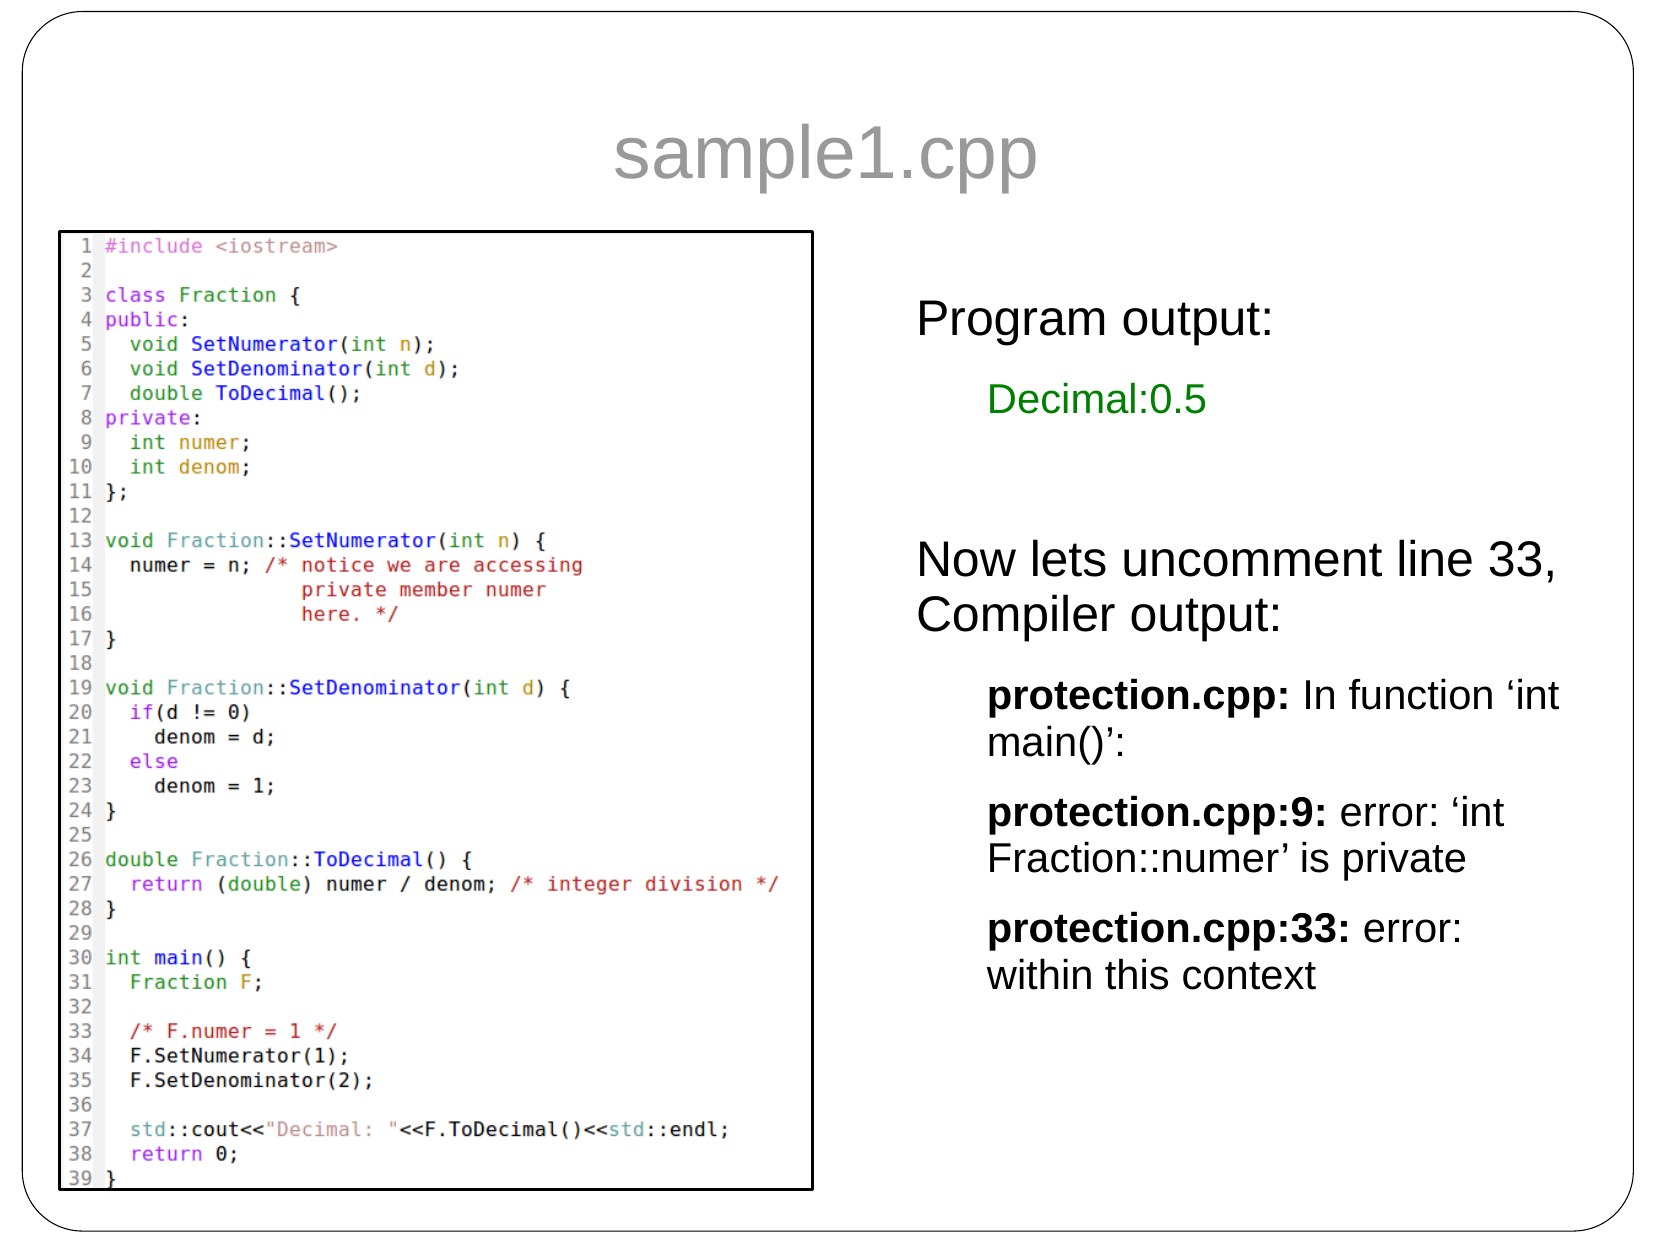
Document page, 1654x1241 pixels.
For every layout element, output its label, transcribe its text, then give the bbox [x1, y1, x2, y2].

list Program output: Decimal:0.5 Now lets uncomment line 33, Compiler output: protection.cpp: In function ‘int main()’: protection.cpp:9: error: ‘int Fraction::numer’ is private protection.cpp:33: error: within this context [845, 290, 1572, 1109]
title sample1.cpp [82, 49, 1571, 257]
picture [61, 232, 812, 1189]
